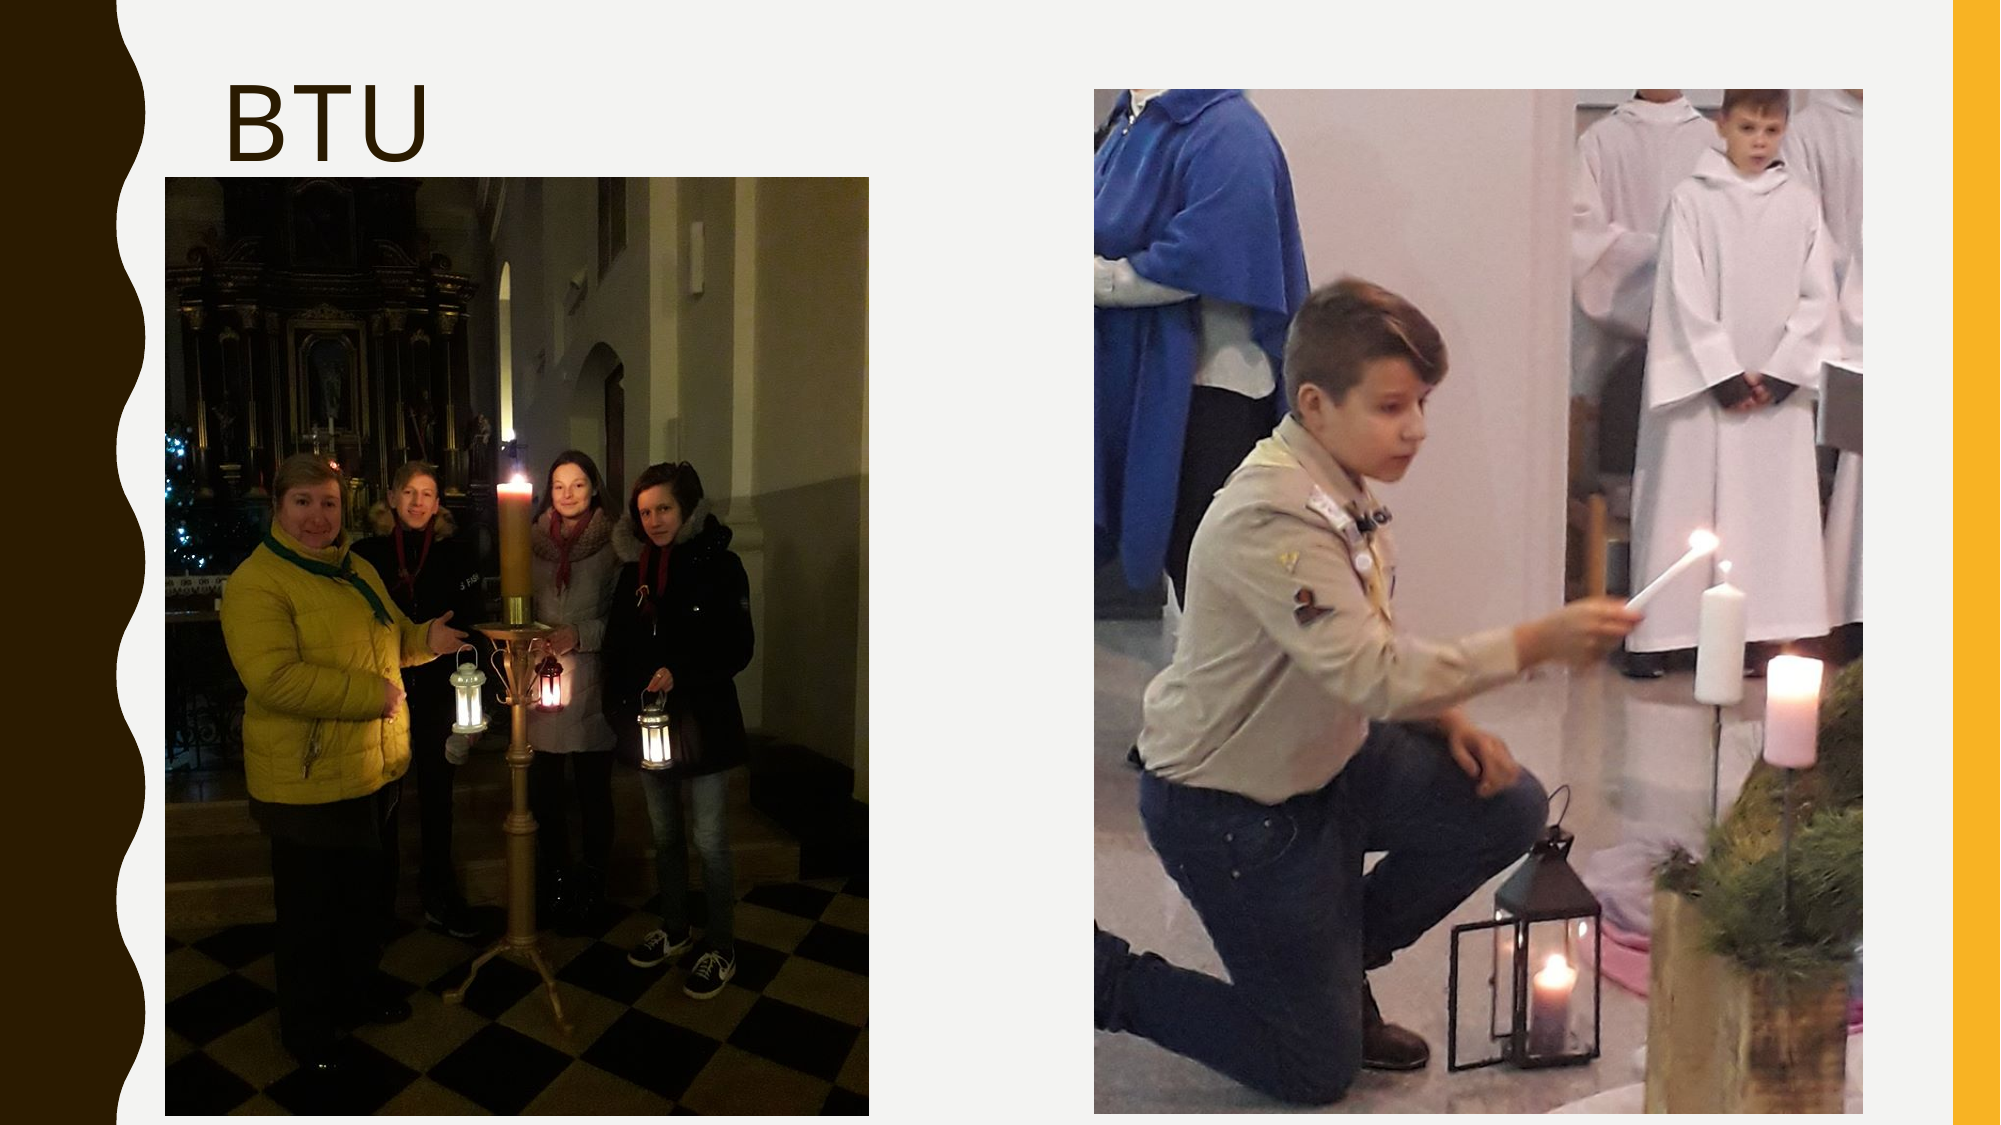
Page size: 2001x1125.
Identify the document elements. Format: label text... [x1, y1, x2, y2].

picture [1094, 89, 1863, 1114]
title BTU [205, 62, 1876, 308]
picture [165, 177, 869, 1116]
